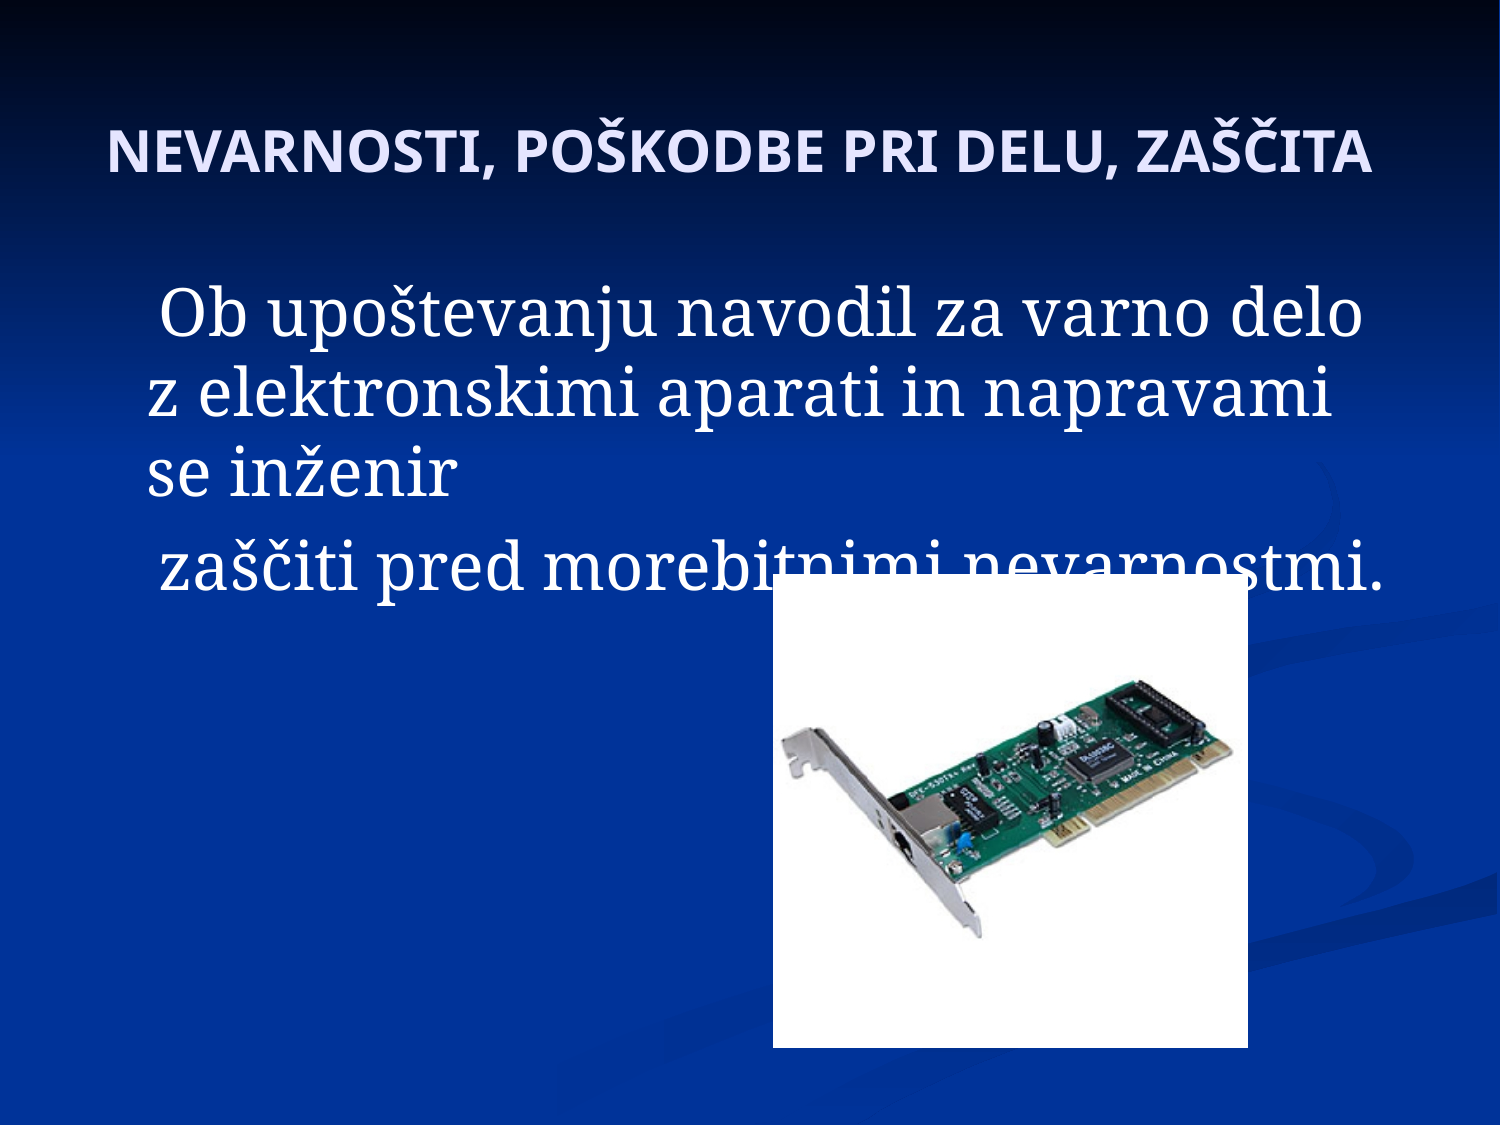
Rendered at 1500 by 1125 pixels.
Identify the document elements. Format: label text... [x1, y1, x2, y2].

title NEVARNOSTI, POŠKODBE PRI DELU, ZAŠČITA [75, 45, 1425, 233]
picture [773, 574, 1248, 1048]
list Ob upoštevanju navodil za varno delo z elektronskimi aparati in napravami se inženir zaščiti pred morebitnimi nevarnostmi. [75, 262, 1425, 1005]
